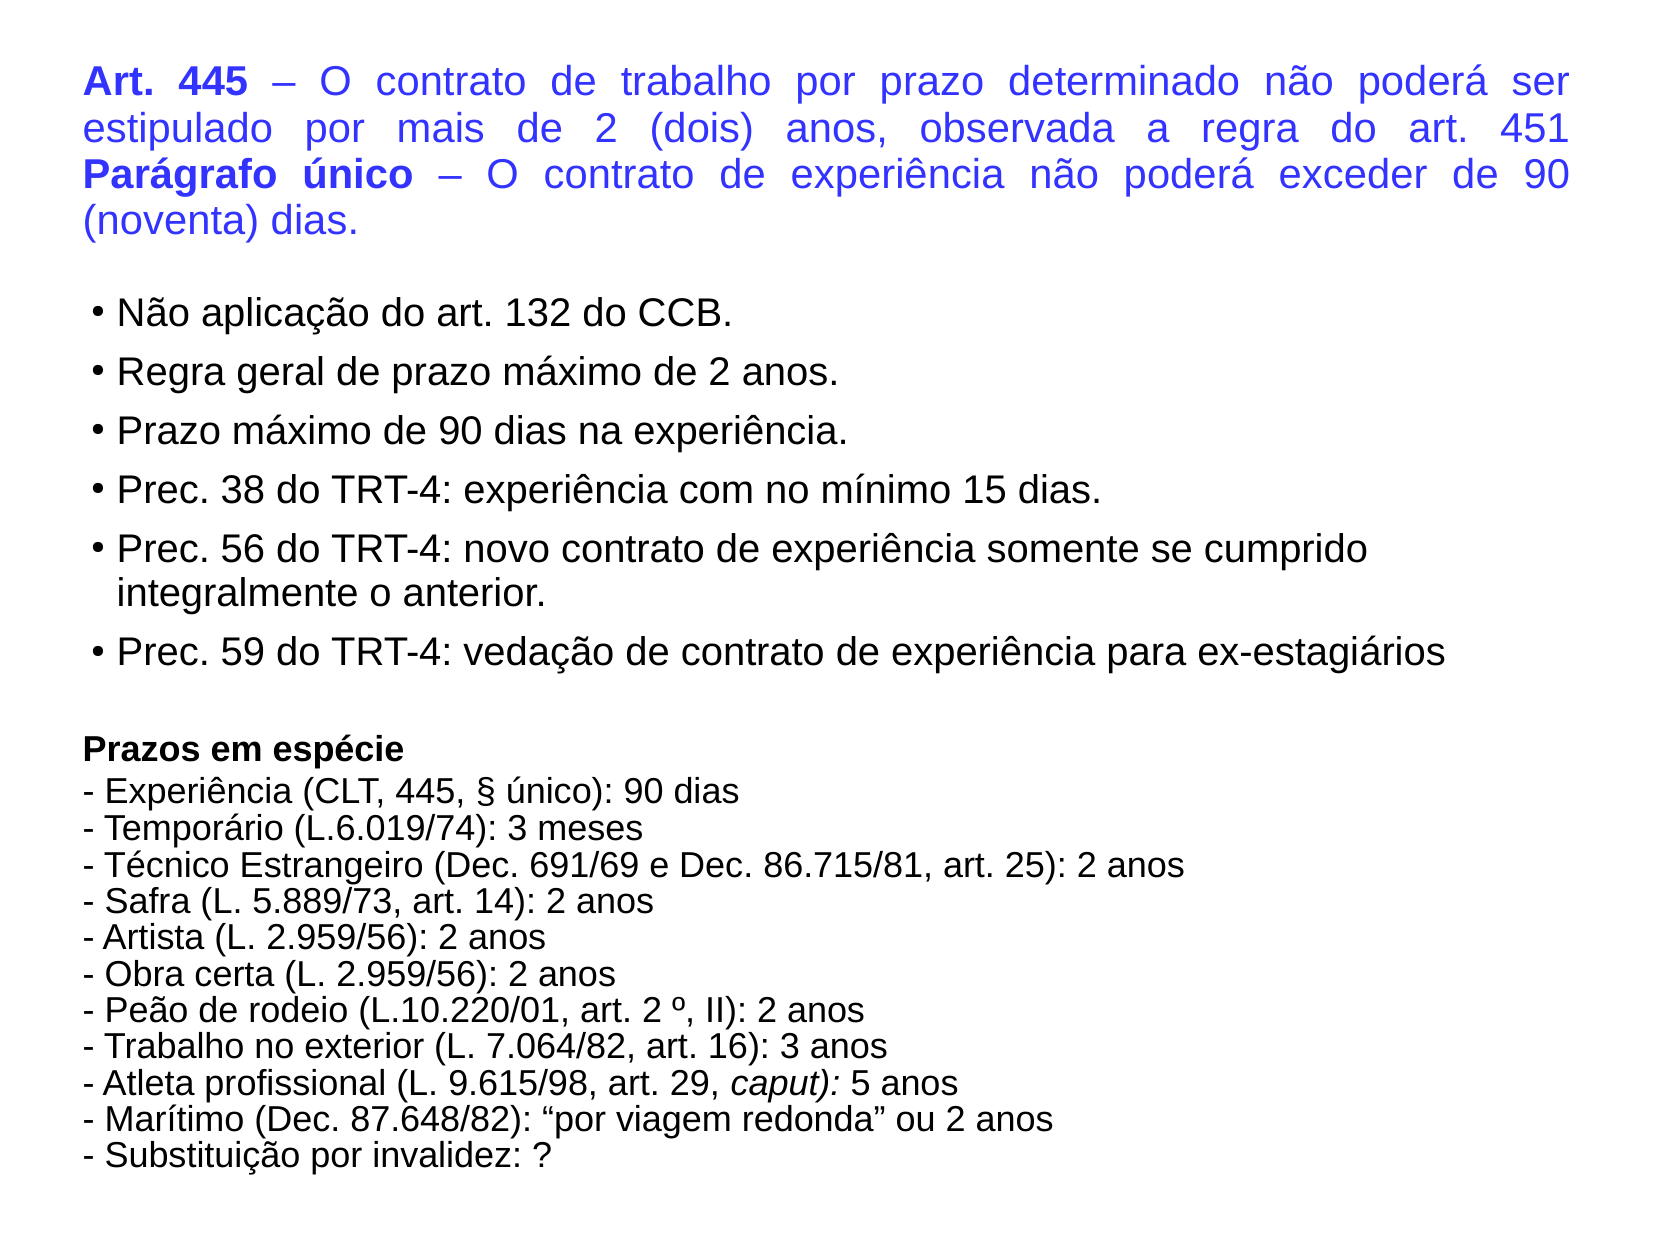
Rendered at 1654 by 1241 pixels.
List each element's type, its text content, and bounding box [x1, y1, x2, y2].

list Não aplicação do art. 132 do CCB. Regra geral de prazo máximo de 2 anos. Prazo máximo de 90 dias na experiência. Prec. 38 do TRT-4: experiência com no mínimo 15 dias. Prec. 56 do TRT-4: novo contrato de experiência somente se cumprido integralmente o anterior. Prec. 59 do TRT-4: vedação de contrato de experiência para ex-estagiários Prazos em espécie - Experiência (CLT, 445, § único): 90 dias - Temporário (L.6.019/74): 3 meses - Técnico Estrangeiro (Dec. 691/69 e Dec. 86.715/81, art. 25): 2 anos - Safra (L. 5.889/73, art. 14): 2 anos - Artista (L. 2.959/56): 2 anos - Obra certa (L. 2.959/56): 2 anos - Peão de rodeio (L.10.220/01, art. 2 º, II): 2 anos - Trabalho no exterior (L. 7.064/82, art. 16): 3 anos - Atleta profissional (L. 9.615/98, art. 29, caput): 5 anos - Marítimo (Dec. 87.648/82): “por viagem redonda” ou 2 anos - Substituição por invalidez: ? [82, 290, 1571, 1182]
title Art. 445 – O contrato de trabalho por prazo determinado não poderá ser estipulado por mais de 2 (dois) anos, observada a regra do art. 451 Parágrafo único – O contrato de experiência não poderá exceder de 90 (noventa) dias. [82, 47, 1571, 255]
